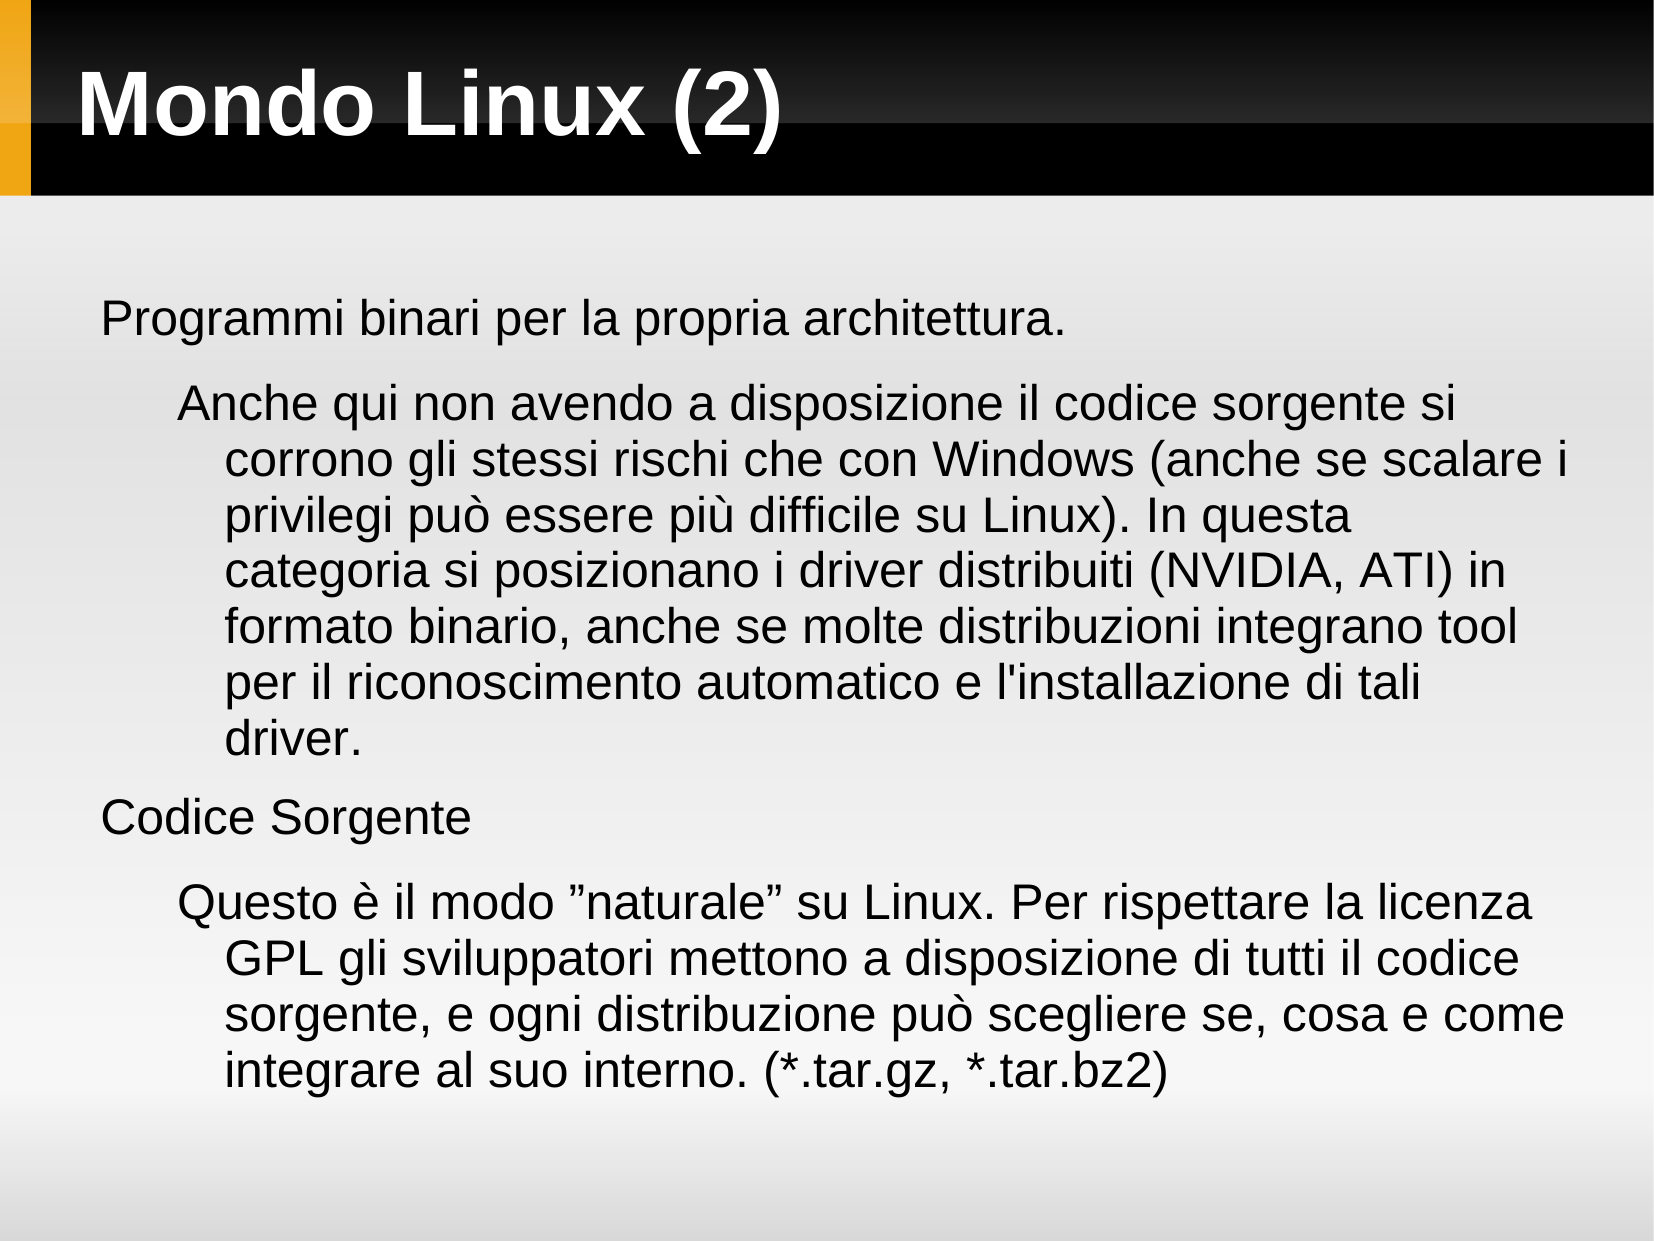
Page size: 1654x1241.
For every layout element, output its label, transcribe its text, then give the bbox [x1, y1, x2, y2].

title Mondo Linux (2) [76, 7, 1565, 200]
picture [0, 0, 1654, 1241]
list Programmi binari per la propria architettura. Anche qui non avendo a disposizione il codice sorgente si corrono gli stessi rischi che con Windows (anche se scalare i privilegi può essere più difficile su Linux). In questa categoria si posizionano i driver distribuiti (NVIDIA, ATI) in formato binario, anche se molte distribuzioni integrano tool per il riconoscimento automatico e l'installazione di tali driver. Codice Sorgente Questo è il modo ”naturale” su Linux. Per rispettare la licenza GPL gli sviluppatori mettono a disposizione di tutti il codice sorgente, e ogni distribuzione può scegliere se, cosa e come integrare al suo interno. (*.tar.gz, *.tar.bz2) [82, 290, 1571, 1098]
